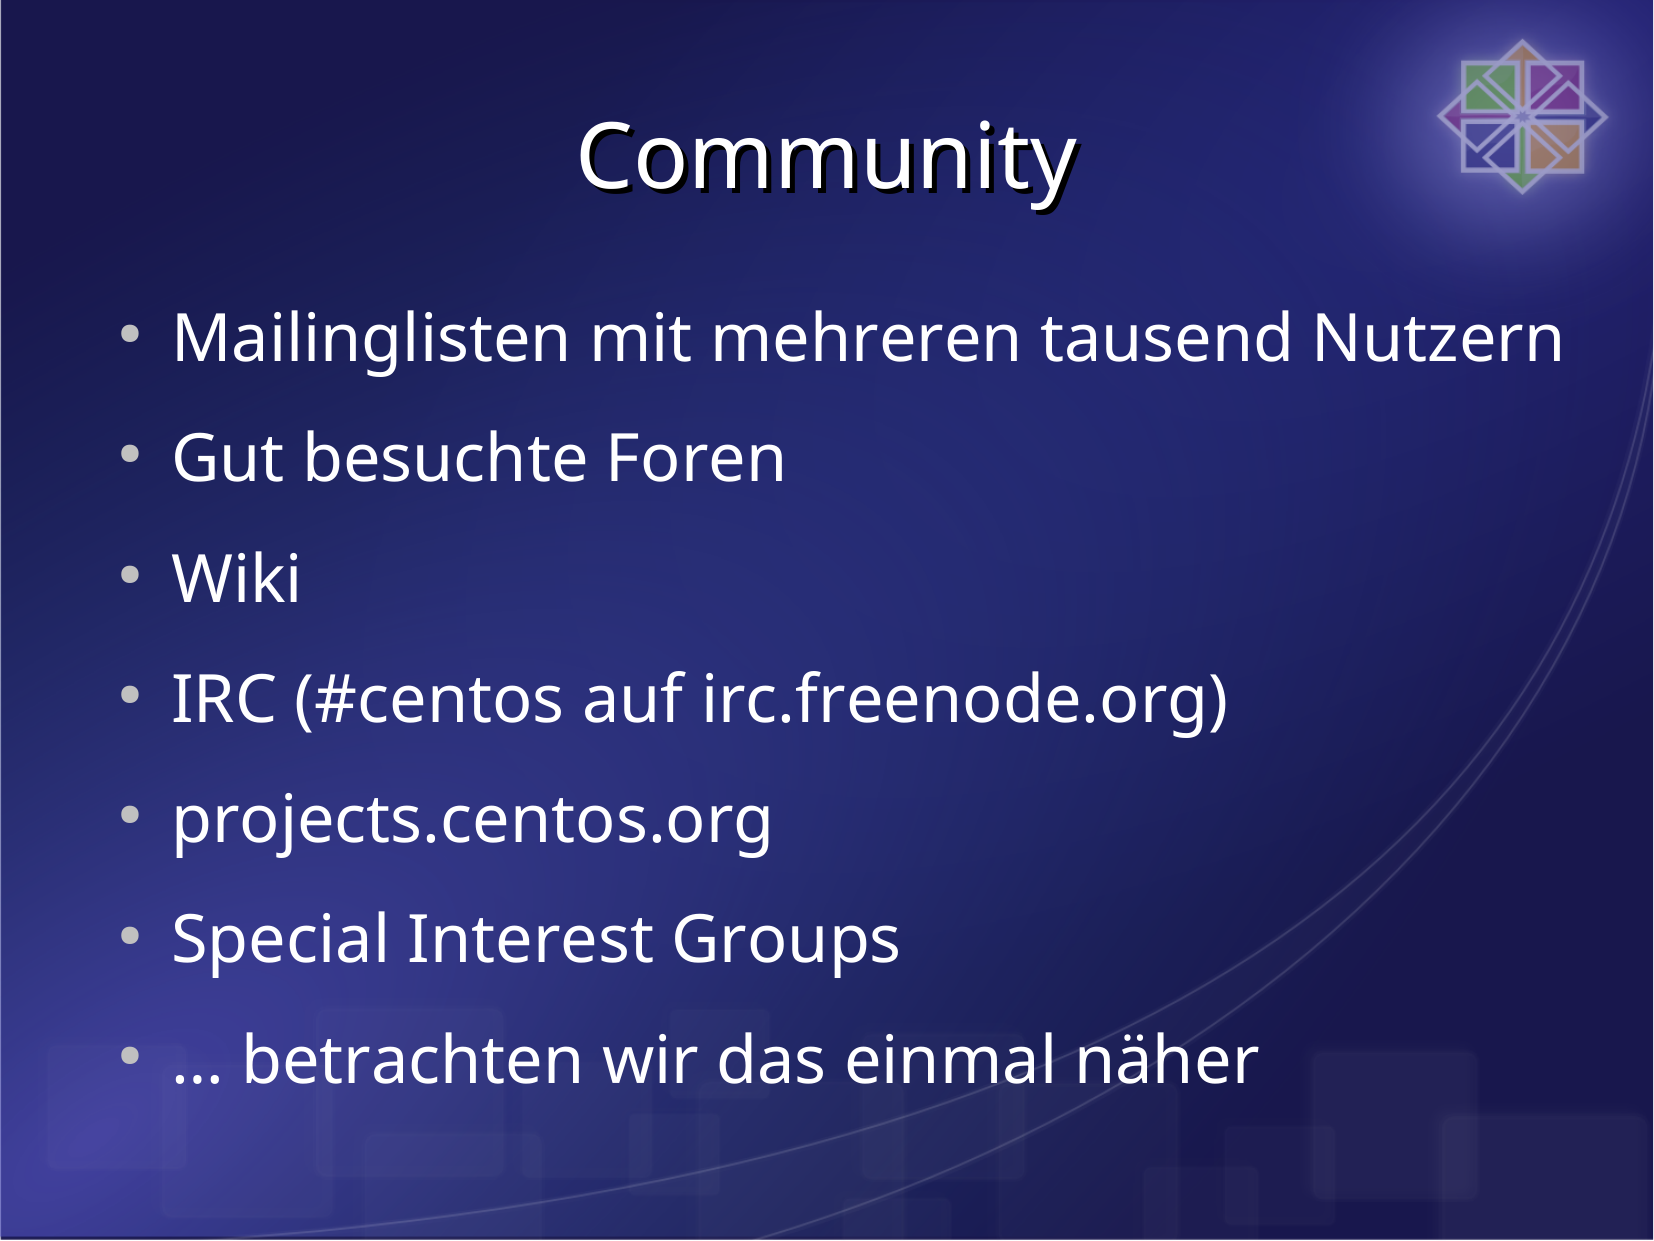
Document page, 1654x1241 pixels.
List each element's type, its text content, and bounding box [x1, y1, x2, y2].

list Mailinglisten mit mehreren tausend Nutzern Gut besuchte Foren Wiki IRC (#centos auf irc.freenode.org) projects.centos.org Special Interest Groups … betrachten wir das einmal näher [82, 290, 1571, 1095]
picture [0, 0, 1654, 1241]
title Community [82, 56, 1571, 250]
